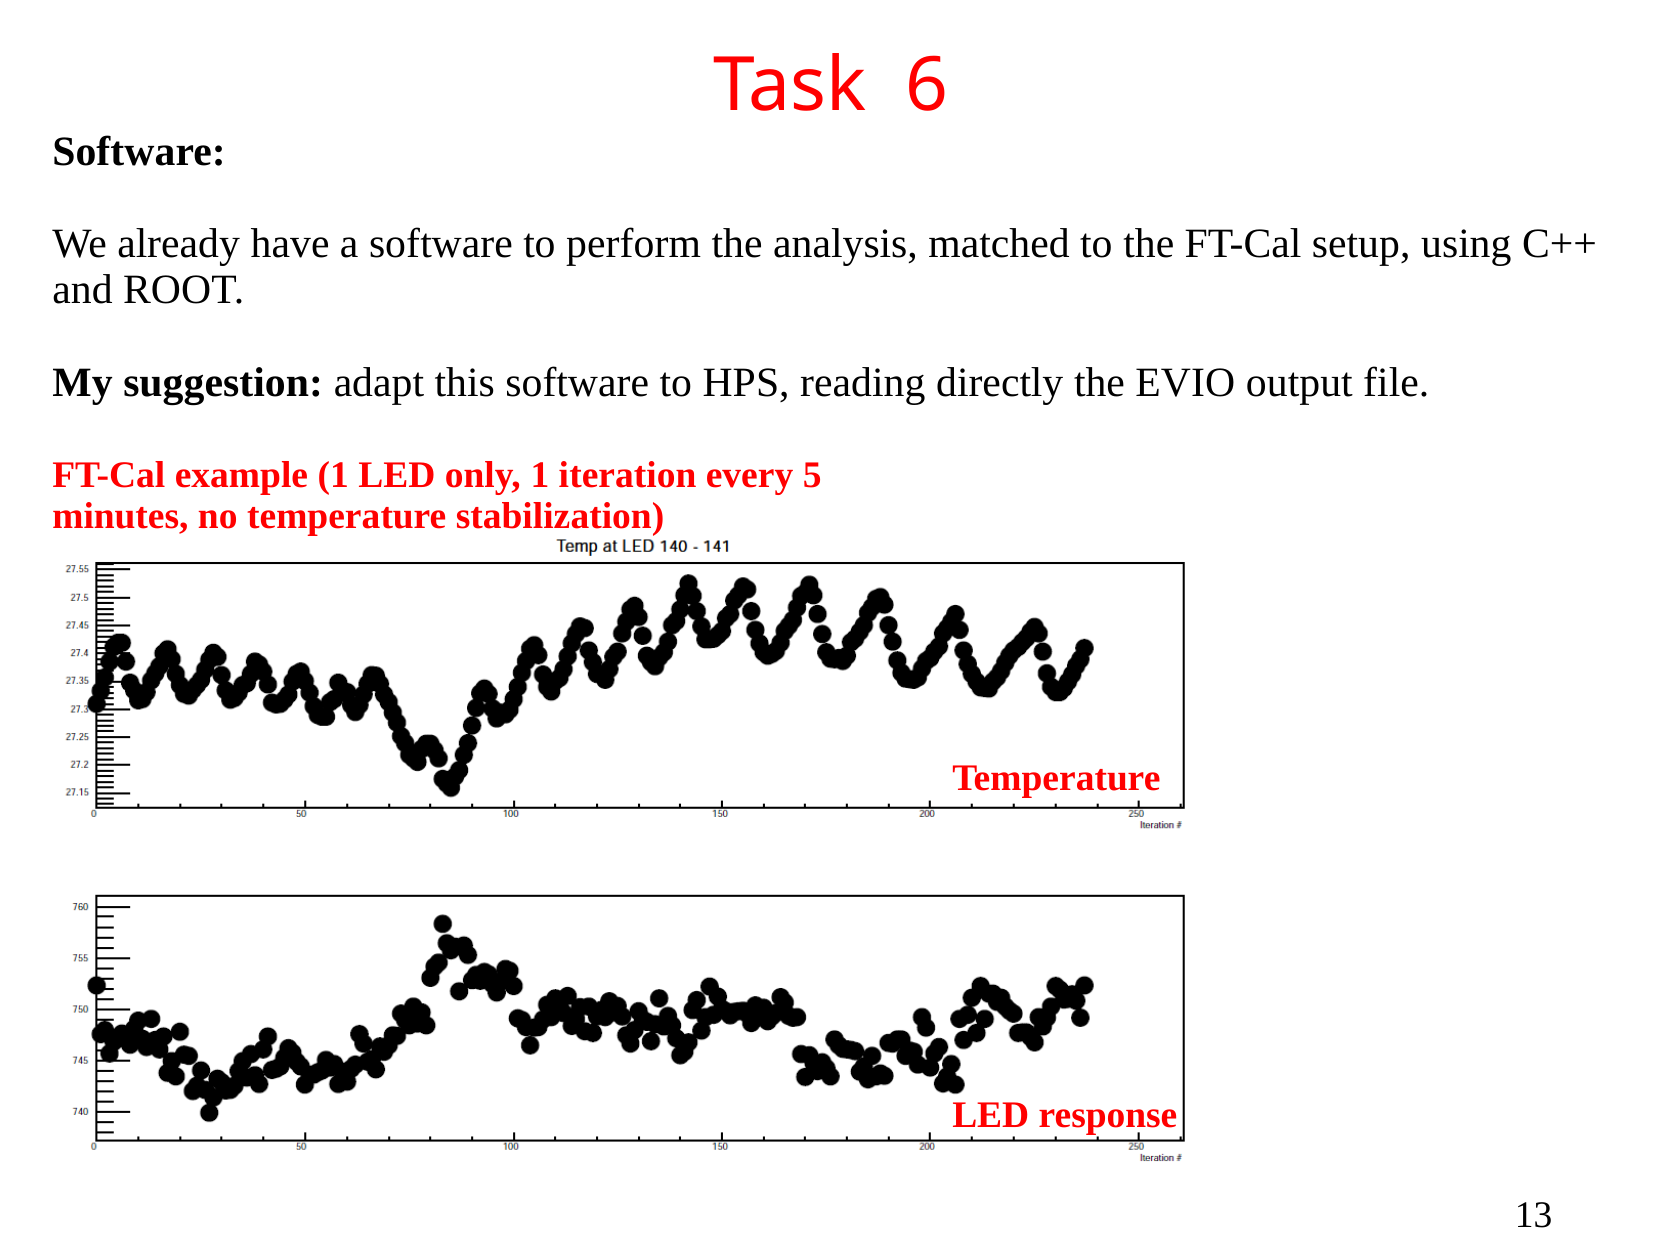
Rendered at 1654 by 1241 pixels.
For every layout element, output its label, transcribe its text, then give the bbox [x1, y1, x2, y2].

text_box FT-Cal example (1 LED only, 1 iteration every 5 minutes, no temperature stabilization) [37, 446, 976, 545]
text_box Temperature [937, 750, 1175, 807]
text_box Software: We already have a software to perform the analysis, matched to the FT-Cal setup, using C++ and ROOT. My suggestion: adapt this software to HPS, reading directly the EVIO output file. [37, 120, 1654, 912]
text_box LED response [937, 1086, 1194, 1143]
title Task 6 [86, 11, 1576, 120]
picture [37, 519, 1238, 1201]
